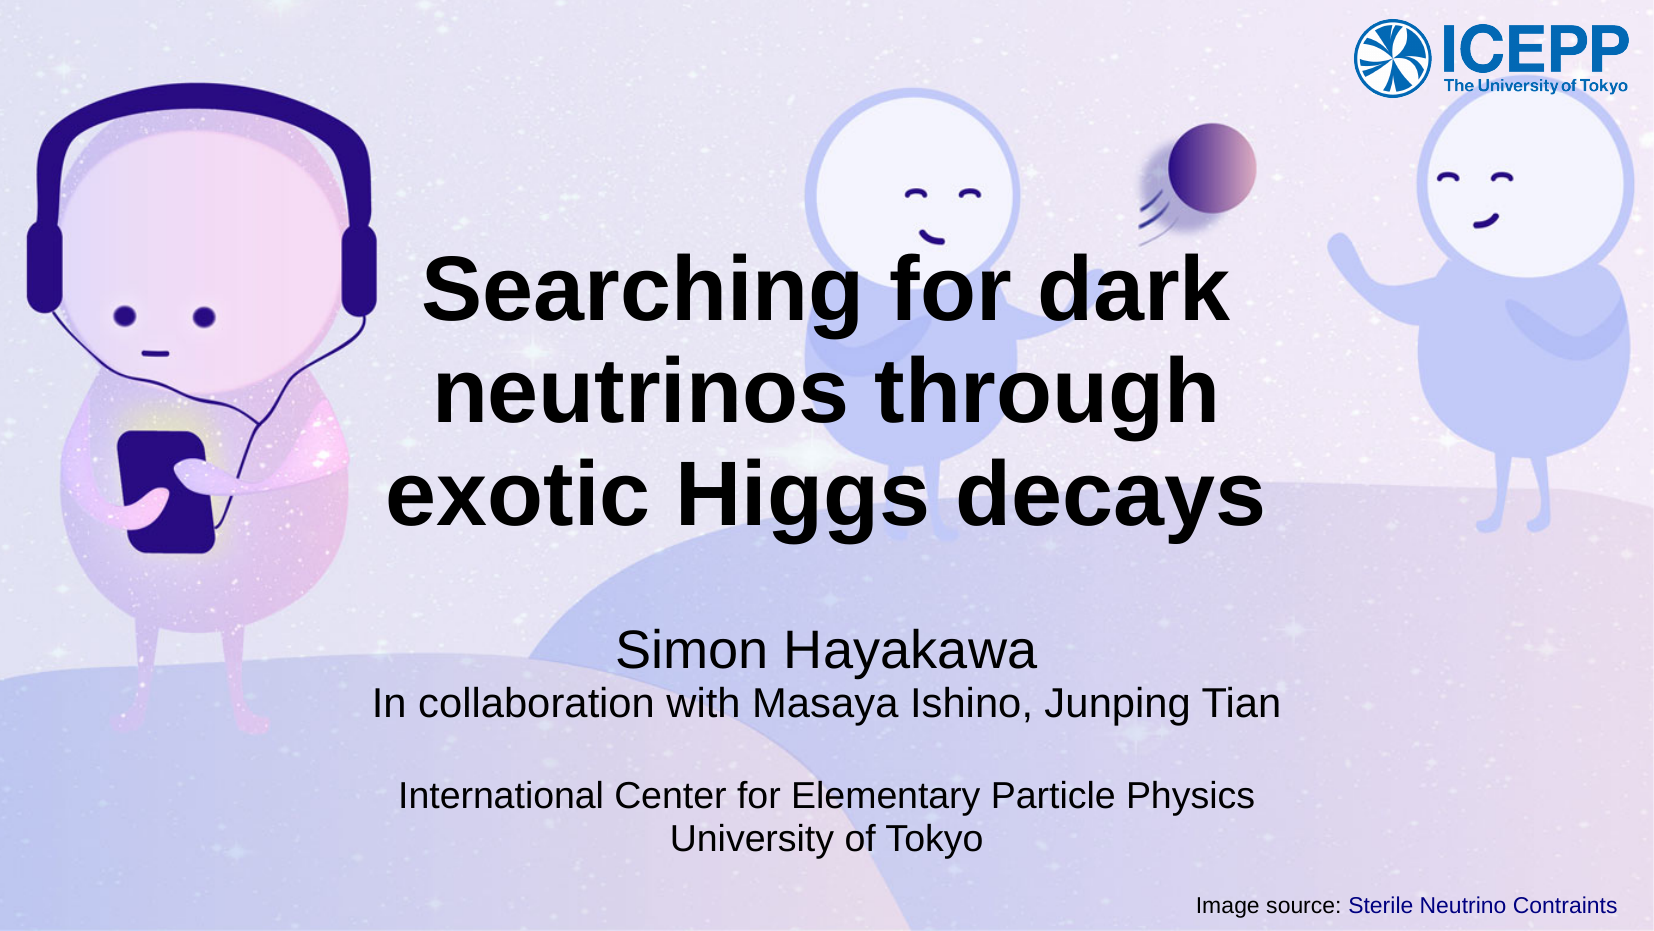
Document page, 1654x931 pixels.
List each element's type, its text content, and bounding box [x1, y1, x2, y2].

picture [0, 0, 1654, 931]
title Searching for dark neutrinos through exotic Higgs decays Simon Hayakawa In collaboration with Masaya Ishino, Junping Tian International Center for Elementary Particle Physics University of Tokyo [295, 236, 1359, 860]
text_box Image source: Sterile Neutrino Contraints [1181, 885, 1654, 931]
